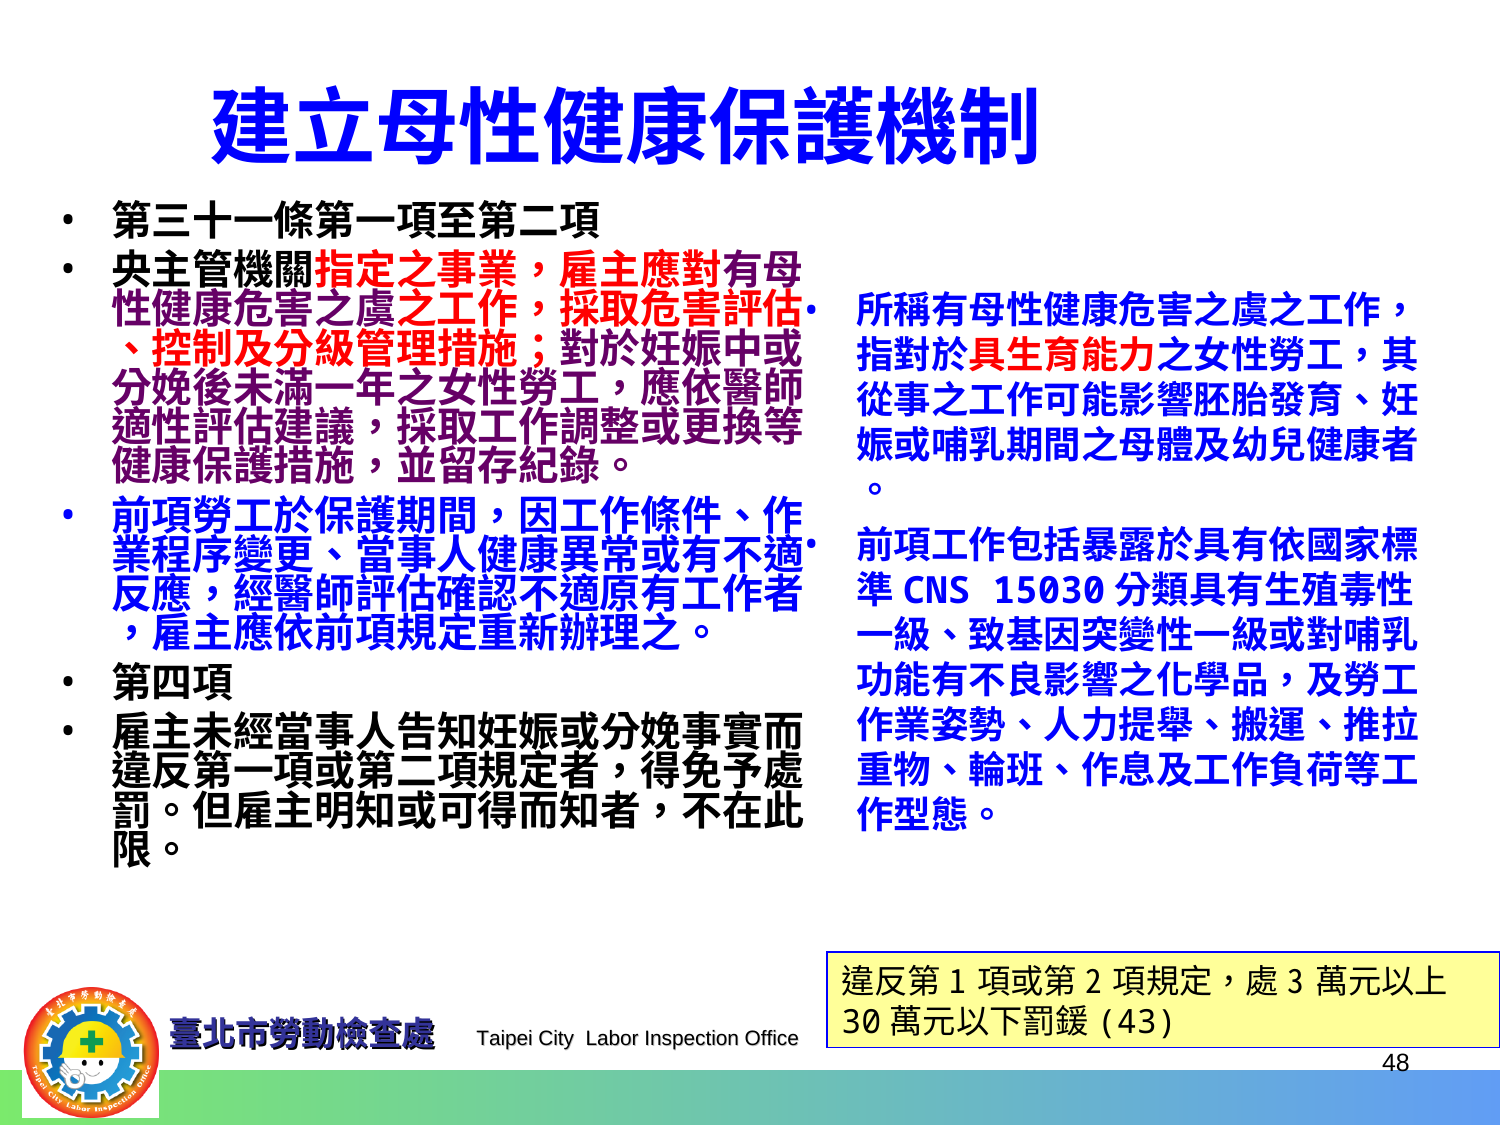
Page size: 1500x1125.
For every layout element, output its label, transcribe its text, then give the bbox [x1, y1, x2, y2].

list 所稱有母性健康危害之虞之工作，指對於具生育能力之女性勞工，其從事之工作可能影響胚胎發育、妊娠或哺乳期間之母體及幼兒健康者。 前項工作包括暴露於具有依國家標準CNS 15030分類具有生殖毒性一級、致基因突變性一級或對哺乳功能有不良影響之化學品，及勞工作業姿勢、人力提舉、搬運、推拉重物、輪班、作息及工作負荷等工作型態。 [785, 278, 1448, 870]
text_box 建立母性健康保護機制 [194, 66, 1211, 182]
text_box 違反第1項或第2項規定，處3萬元以上30萬元以下罰鍰(43) [826, 952, 1500, 1048]
text_box <編號> [1074, 1048, 1426, 1100]
list 第三十一條第一項至第二項 央主管機關指定之事業，雇主應對有母性健康危害之虞之工作，採取危害評估、控制及分級管理措施；對於妊娠中或分娩後未滿一年之女性勞工，應依醫師適性評估建議，採取工作調整或更換等健康保護措施，並留存紀錄。 前項勞工於保護期間，因工作條件、作業程序變更、當事人健康異常或有不適反應，經醫師評估確認不適原有工作者，雇主應依前項規定重新辦理之。 第四項 雇主未經當事人告知妊娠或分娩事實而違反第一項或第二項規定者，得免予處罰。但雇主明知或可得而知者，不在此限。 [41, 196, 827, 965]
picture [22, 987, 159, 1118]
